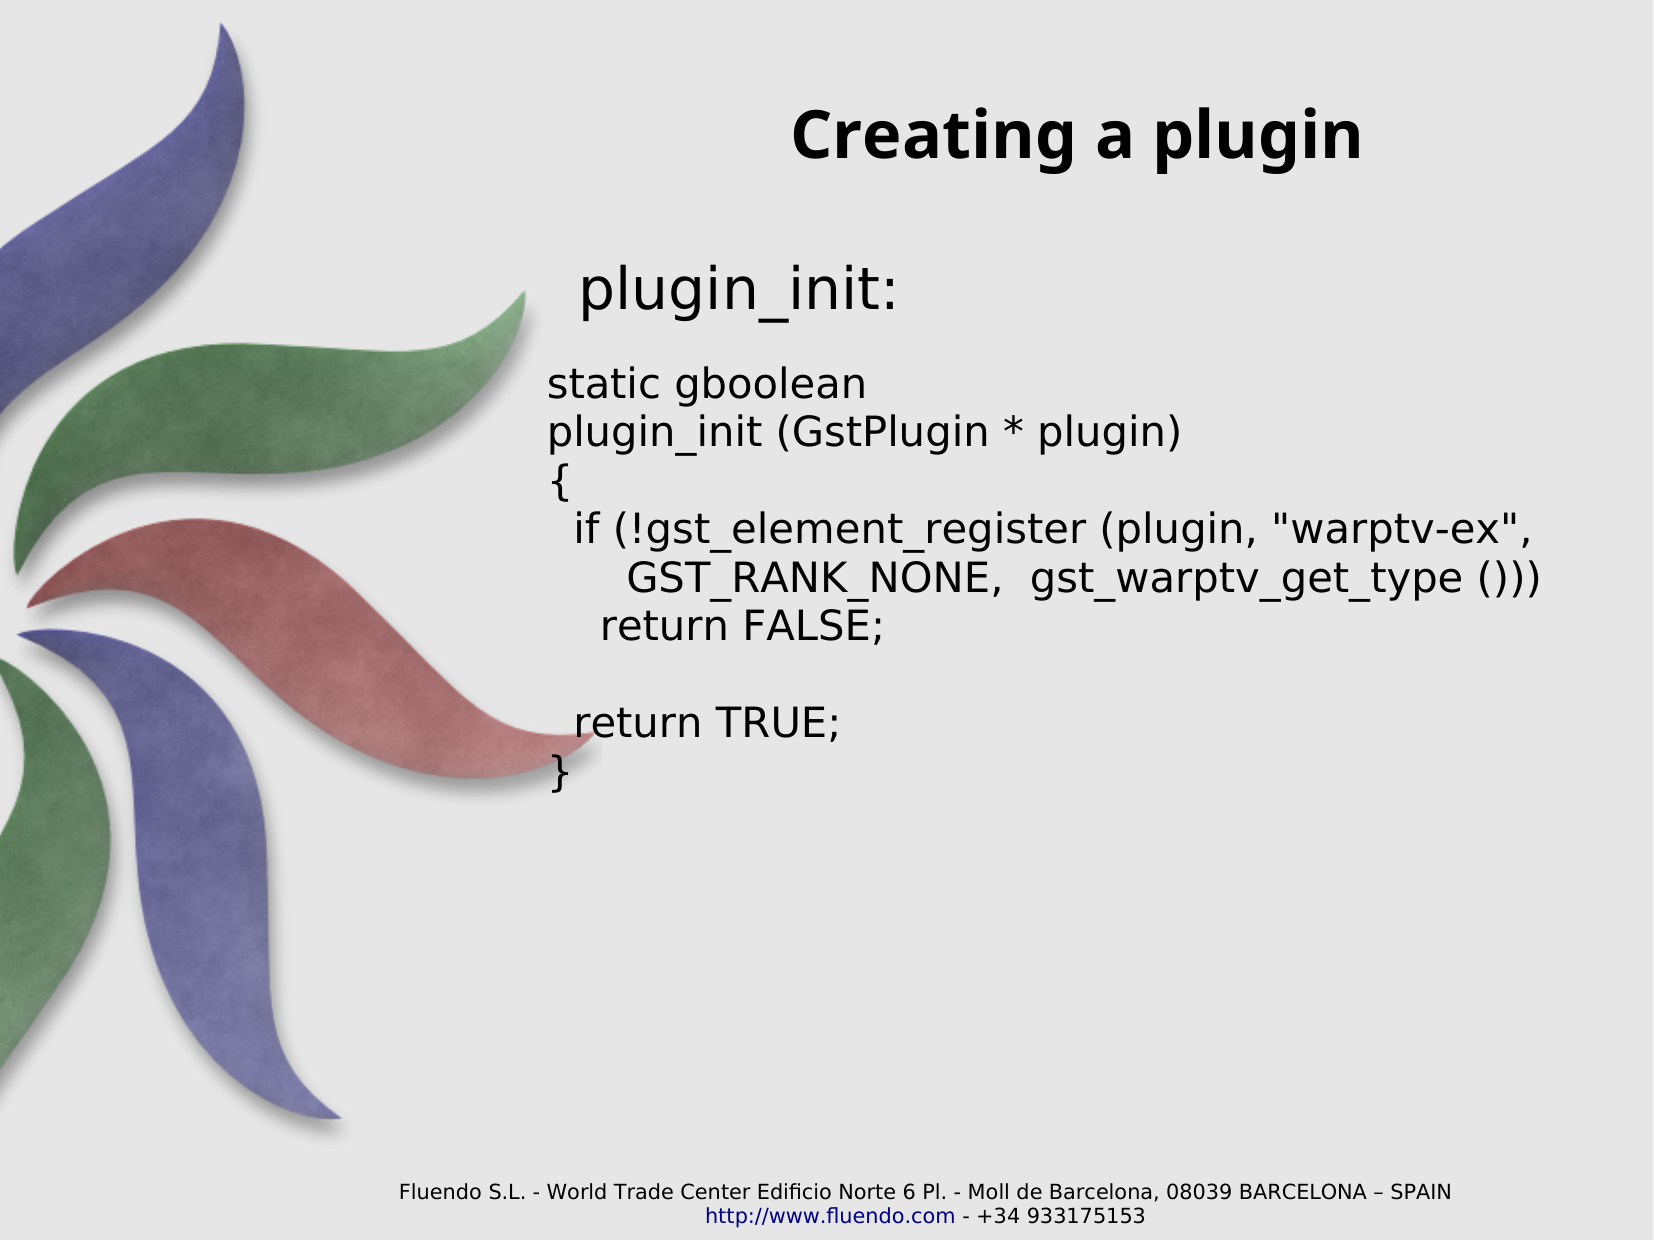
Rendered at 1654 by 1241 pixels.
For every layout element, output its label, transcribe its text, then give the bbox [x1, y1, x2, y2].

list plugin_init: [561, 236, 1595, 344]
title Creating a plugin [561, 59, 1595, 207]
text_box static gboolean plugin_init (GstPlugin * plugin) { if (!gst_element_register (plugin, "warptv-ex", GST_RANK_NONE, gst_warptv_get_type ())) return FALSE; return TRUE; } [546, 359, 1581, 904]
picture [597, 1189, 602, 1198]
picture [0, 1, 602, 1241]
